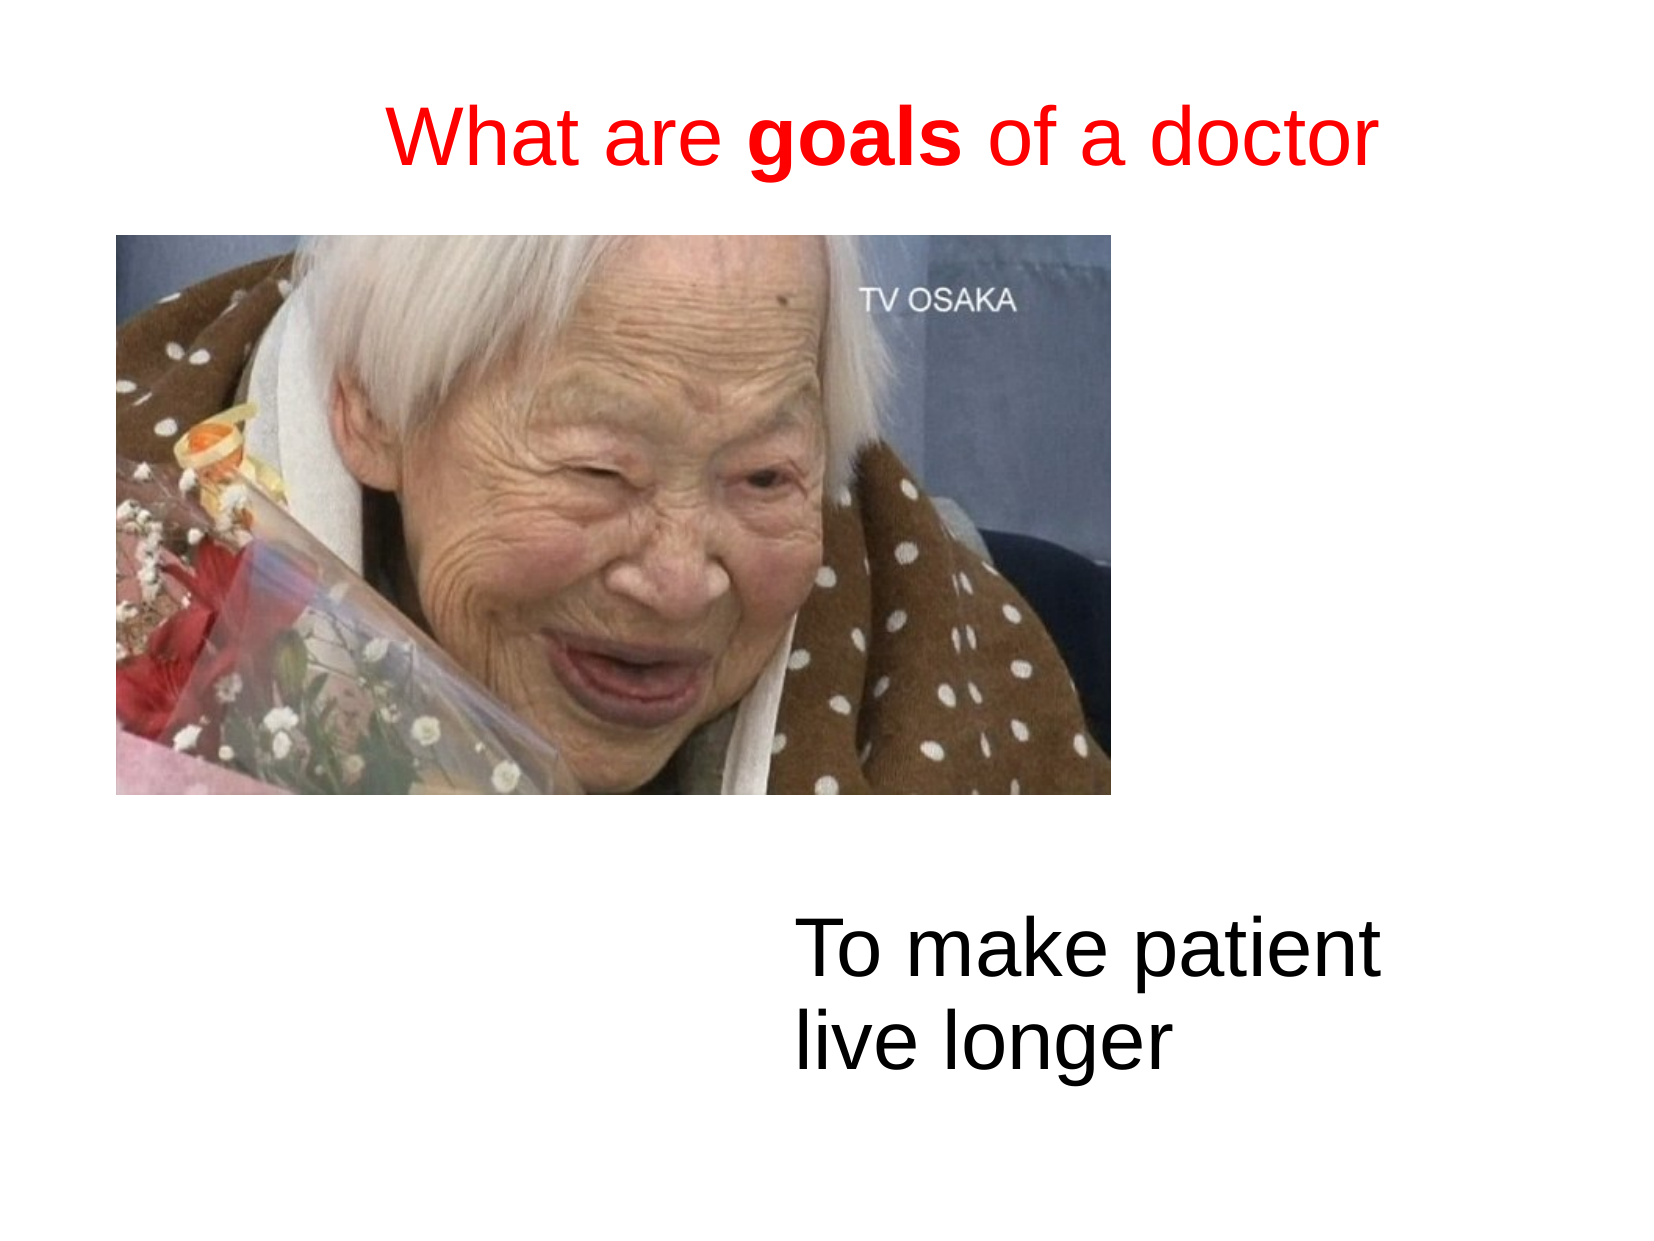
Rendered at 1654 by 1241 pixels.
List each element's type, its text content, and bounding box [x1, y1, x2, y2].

text_box To make patient live longer [780, 894, 1531, 1096]
text_box What are goals of a doctor [315, 90, 1411, 198]
picture [116, 235, 1111, 796]
